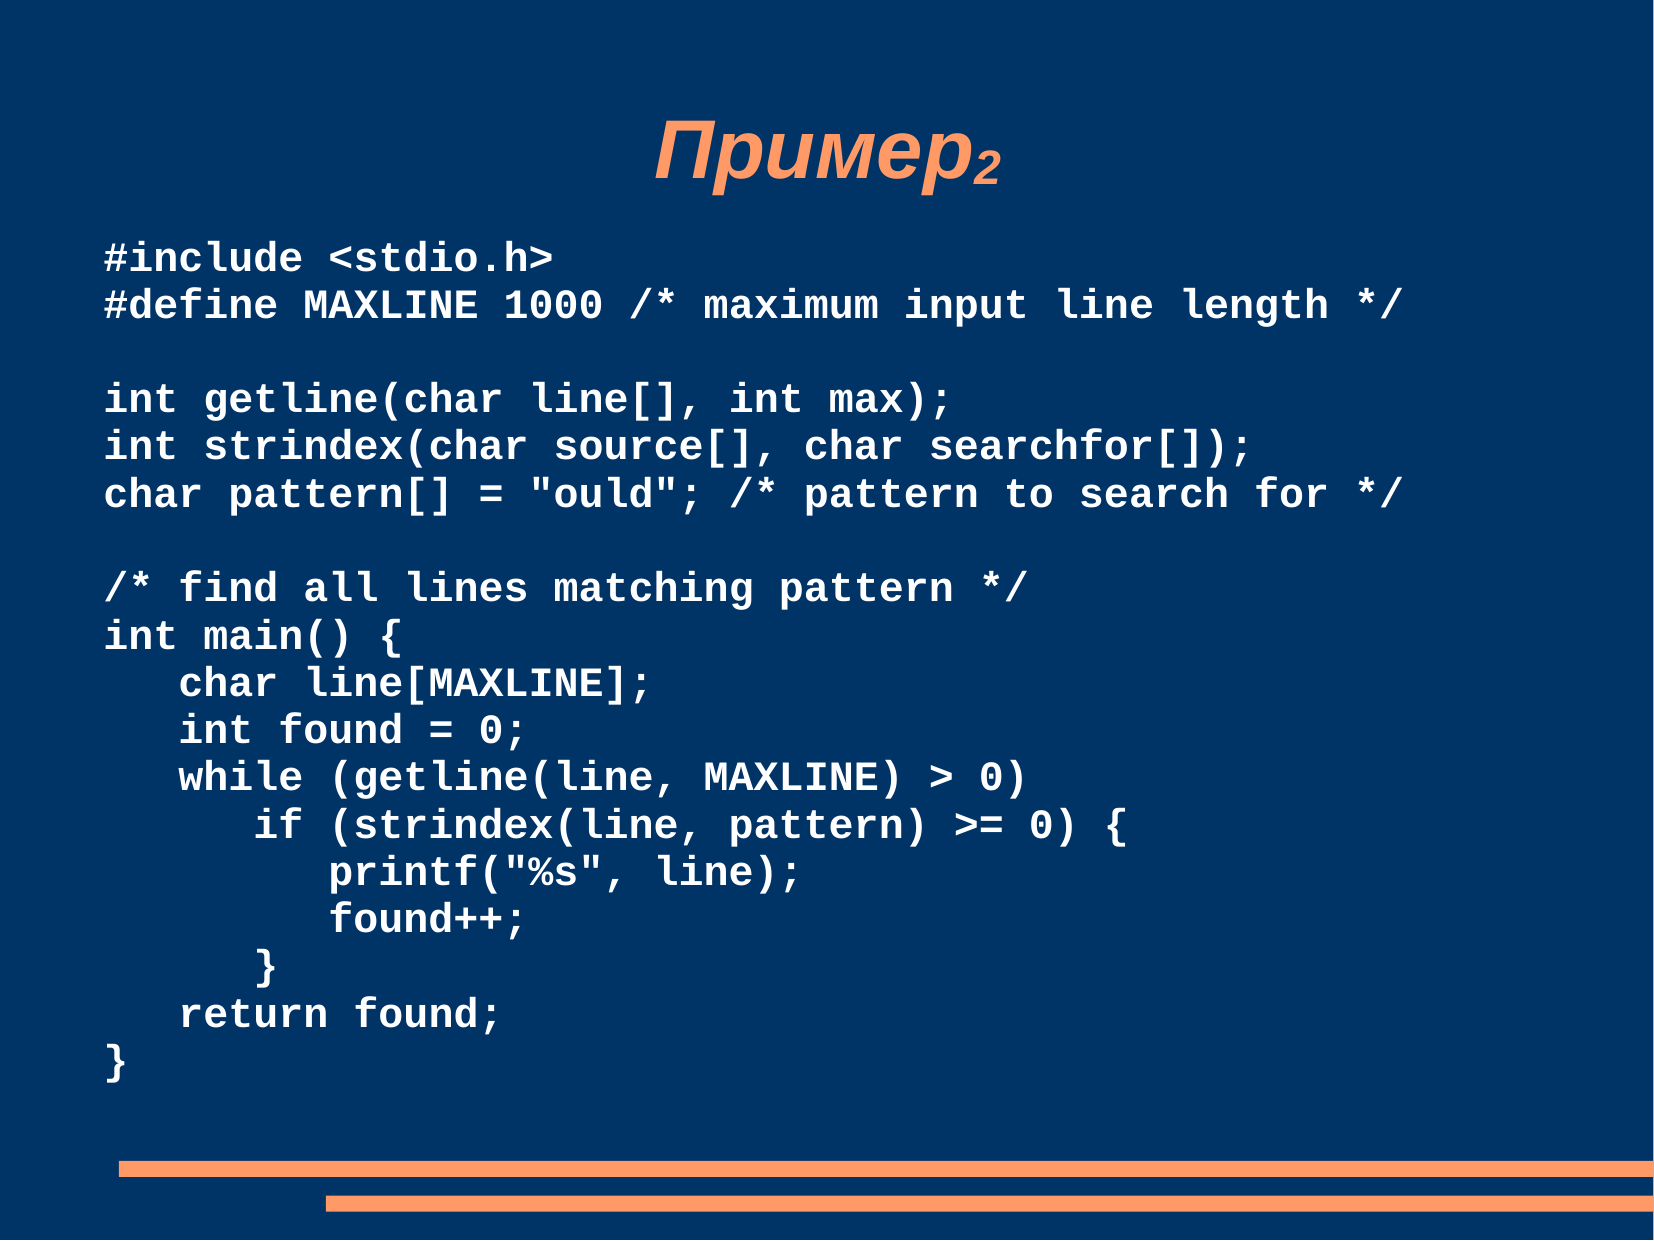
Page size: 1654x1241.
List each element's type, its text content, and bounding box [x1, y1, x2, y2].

title Пример2 [121, 46, 1534, 229]
text_box #include <stdio.h> #define MAXLINE 1000 /* maximum input line length */ int getline(char line[], int max); int strindex(char source[], char searchfor[]); char pattern[] = "ould"; /* pattern to search for */ /* find all lines matching pattern */ int main() { char line[MAXLINE]; int found = 0; while (getline(line, MAXLINE) > 0) if (strindex(line, pattern) >= 0) { printf("%s", line); found++; } return found; } [88, 229, 1565, 1152]
